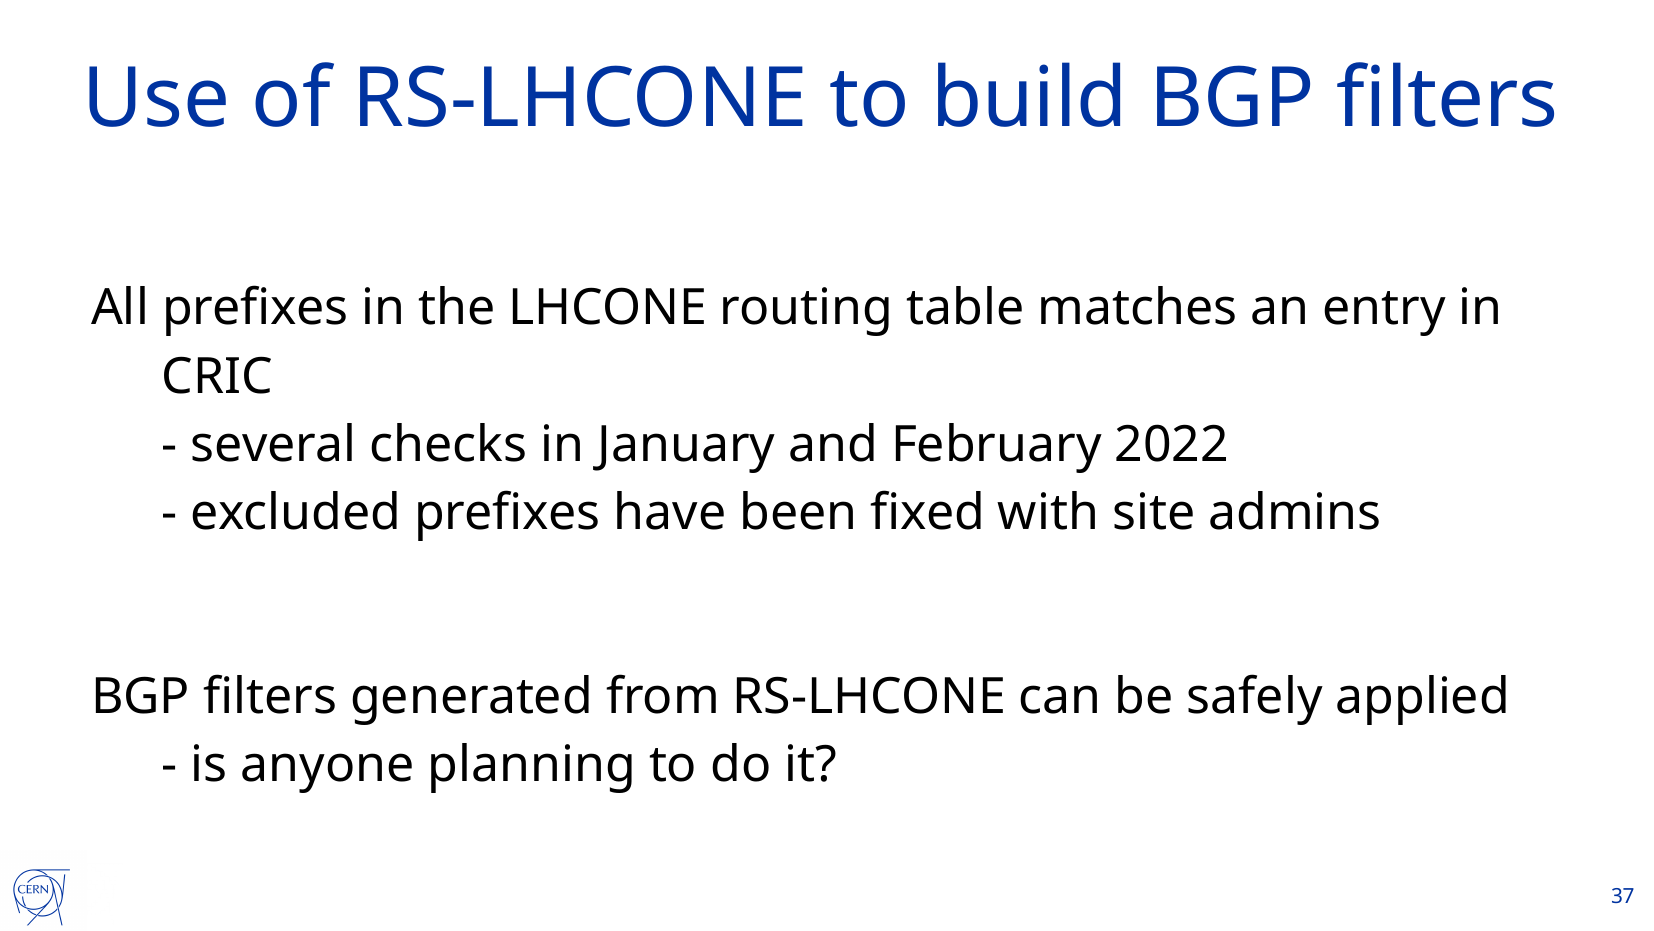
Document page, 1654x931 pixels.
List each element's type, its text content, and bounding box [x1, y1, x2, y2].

picture [0, 850, 76, 931]
title Use of RS-LHCONE to build BGP filters [82, 37, 1571, 172]
text_box All prefixes in the LHCONE routing table matches an entry in CRIC - several checks in January and February 2022 - excluded prefixes have been fixed with site admins BGP filters generated from RS-LHCONE can be safely applied - is anyone planning to do it? [76, 172, 1601, 931]
